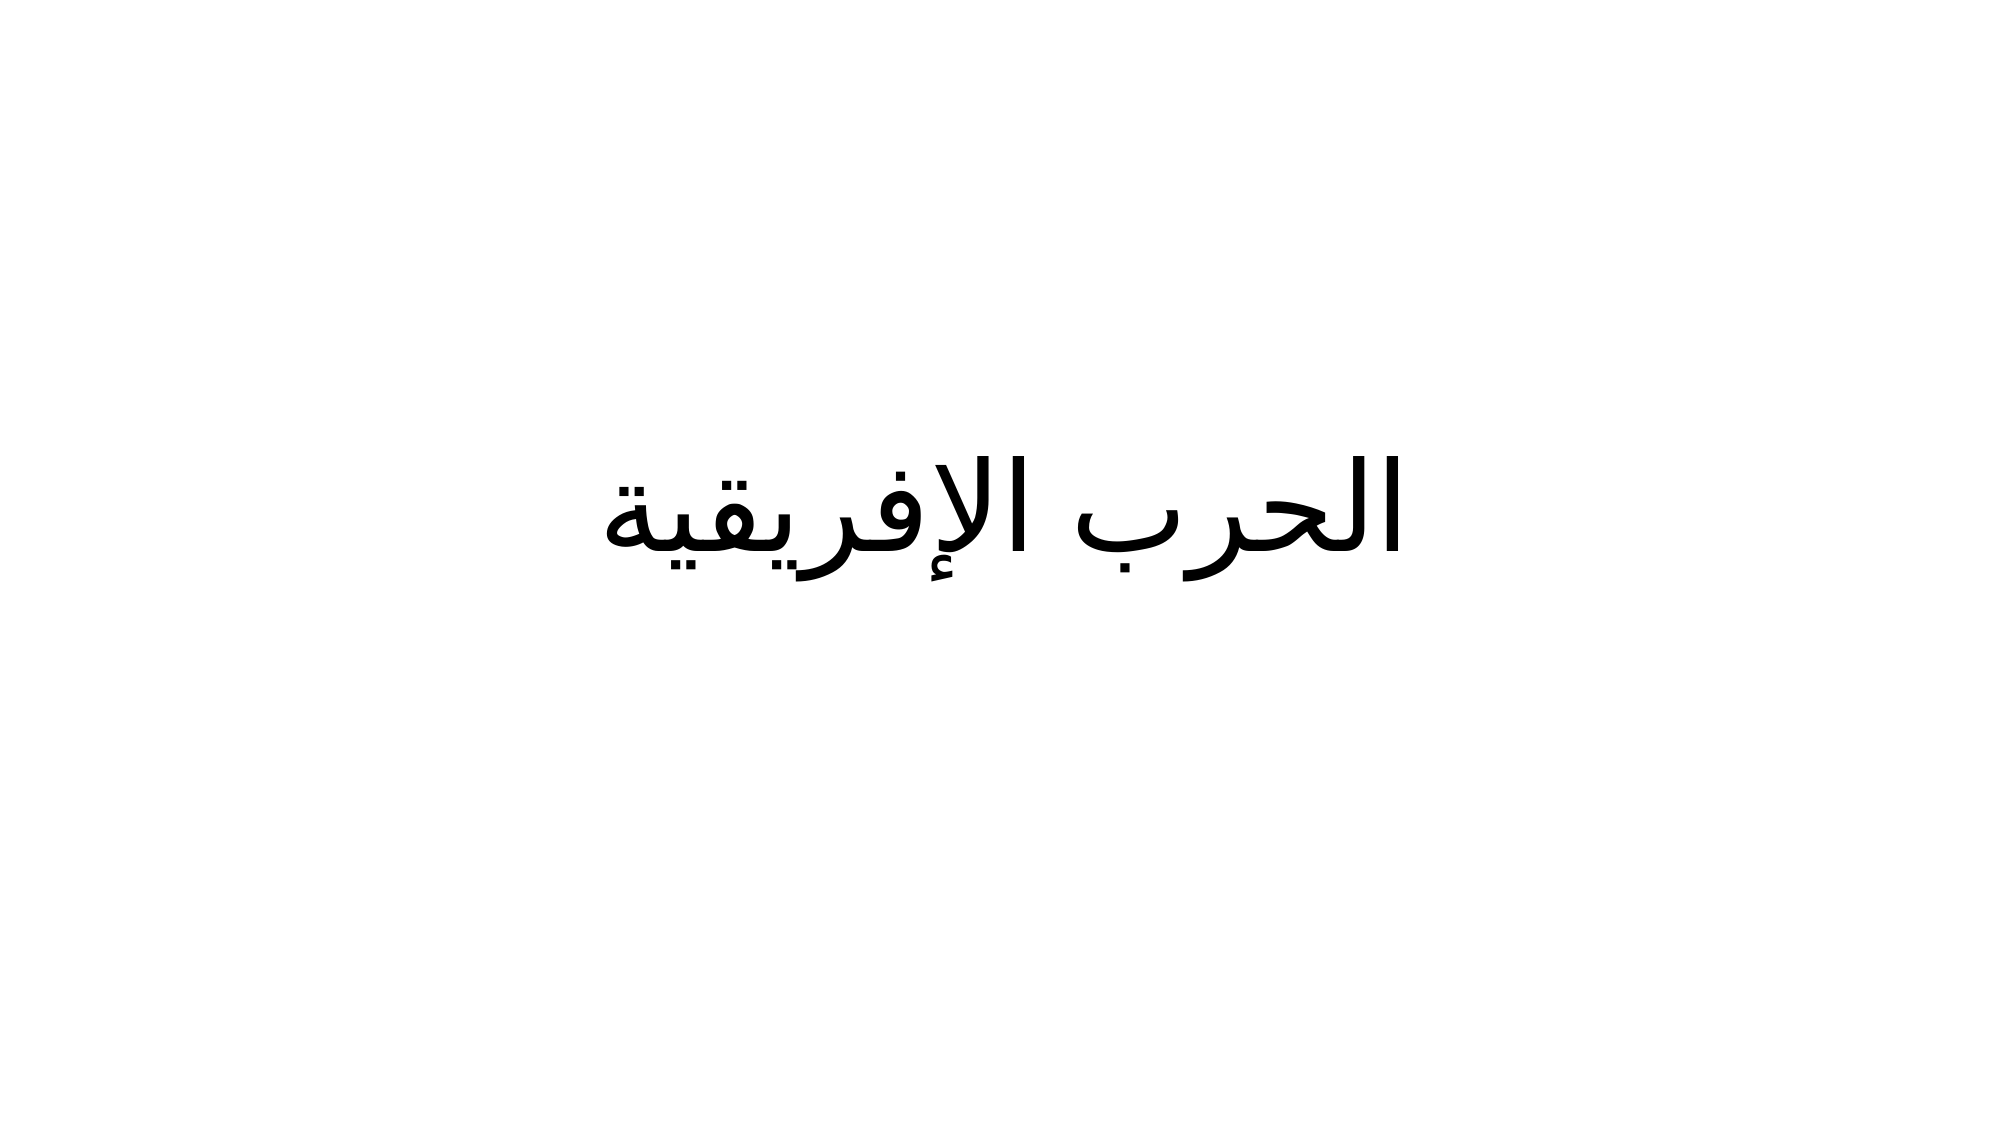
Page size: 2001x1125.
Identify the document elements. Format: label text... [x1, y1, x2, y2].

text_box الحرب الإفريقية [470, 418, 1471, 586]
